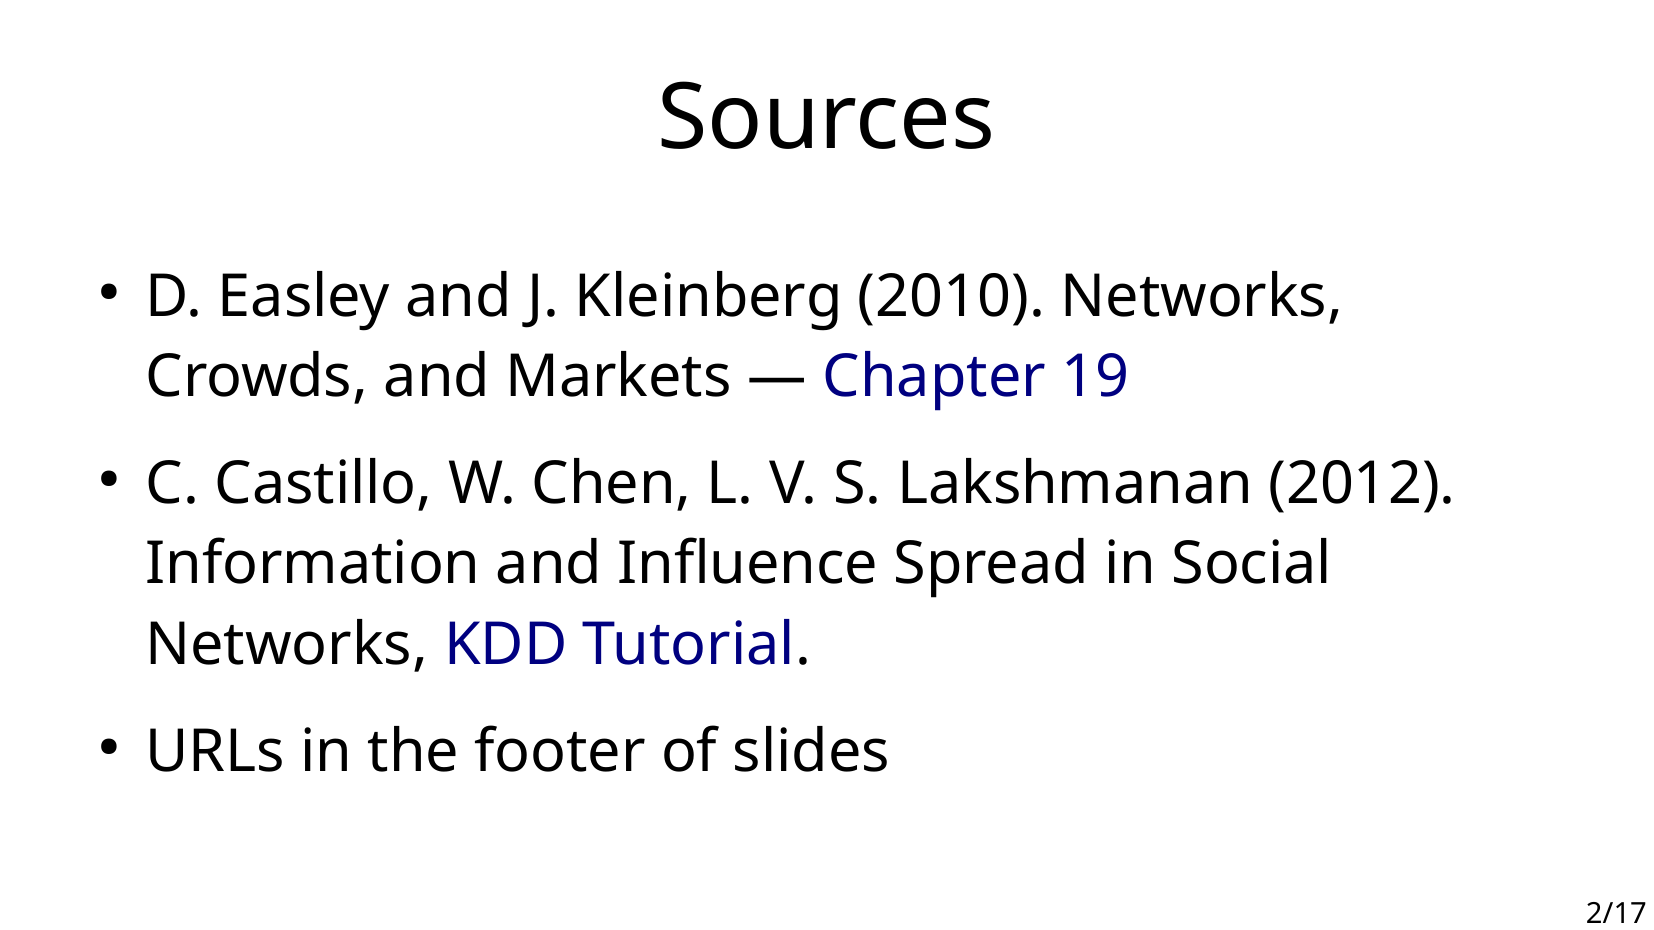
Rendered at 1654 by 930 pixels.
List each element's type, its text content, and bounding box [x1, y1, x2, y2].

list D. Easley and J. Kleinberg (2010). Networks, Crowds, and Markets — Chapter 19 C. Castillo, W. Chen, L. V. S. Lakshmanan (2012). Information and Influence Spread in Social Networks, KDD Tutorial. URLs in the footer of slides [82, 252, 1571, 793]
title Sources [82, 1, 1571, 225]
